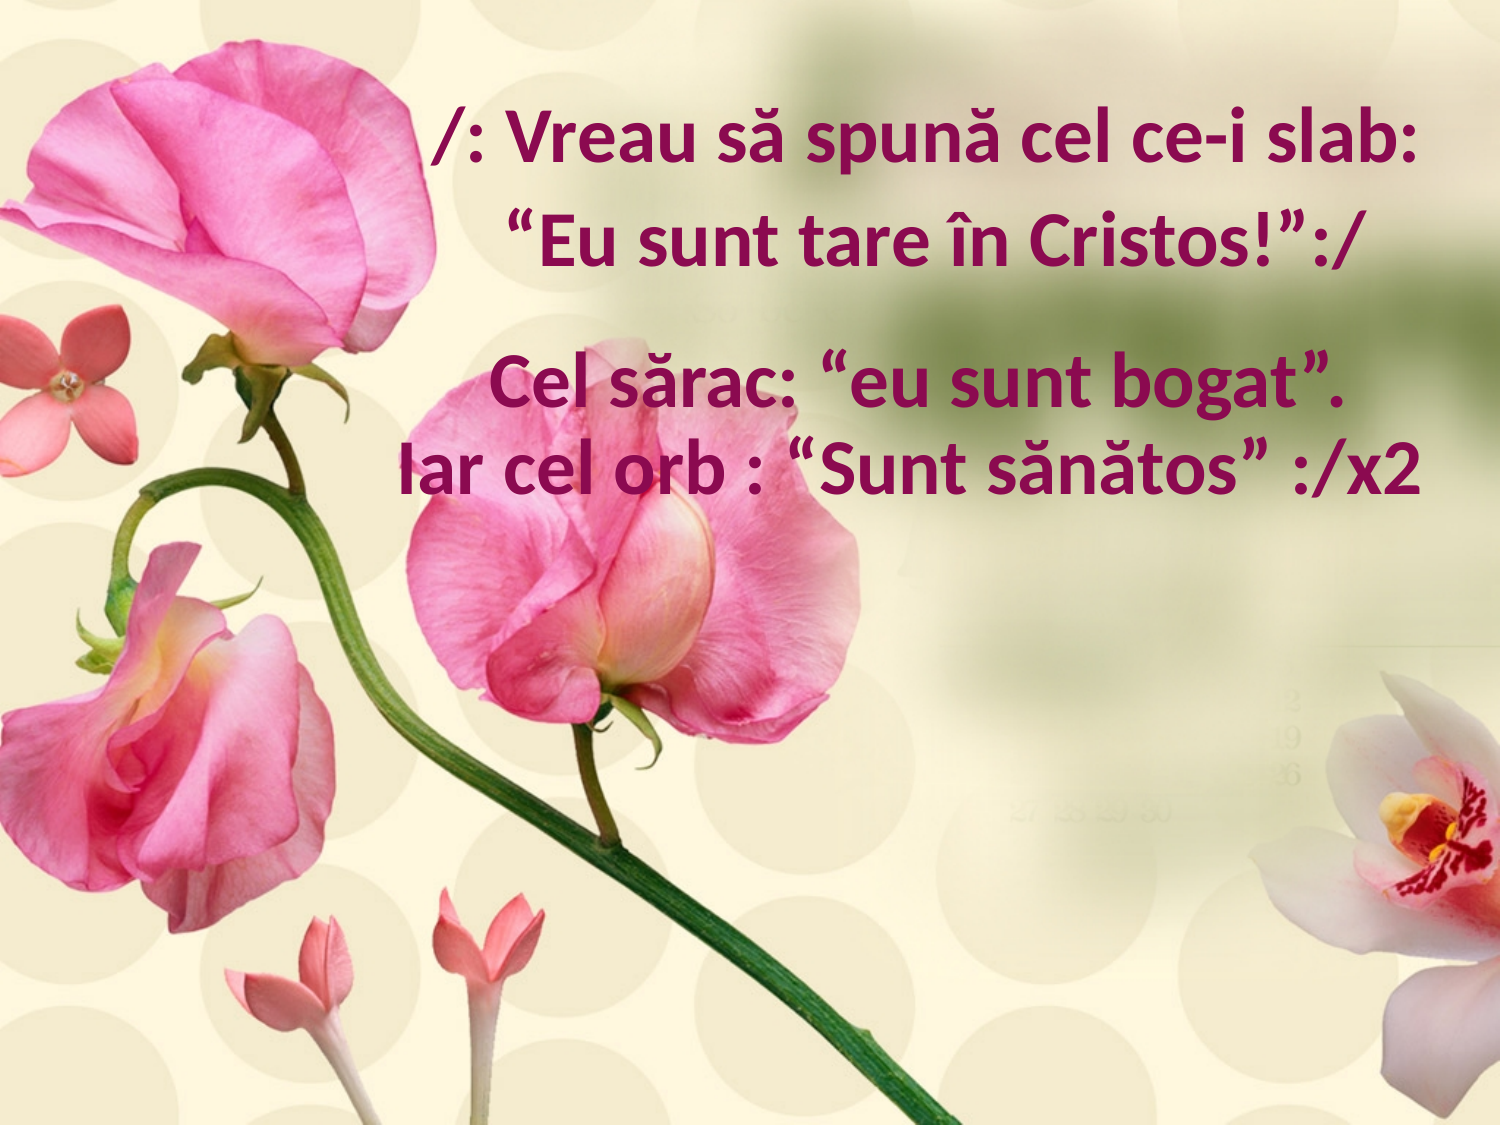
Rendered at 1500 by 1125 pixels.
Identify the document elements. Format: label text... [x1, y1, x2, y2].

list /: Vreau să spună cel ce-i slab: “Eu sunt tare în Cristos!”:/ [370, 66, 1500, 313]
text_box Cel sărac: “eu sunt bogat”. Iar cel orb : “Sunt sănătos” :/x2 [392, 340, 1446, 544]
picture [0, 0, 1500, 1125]
